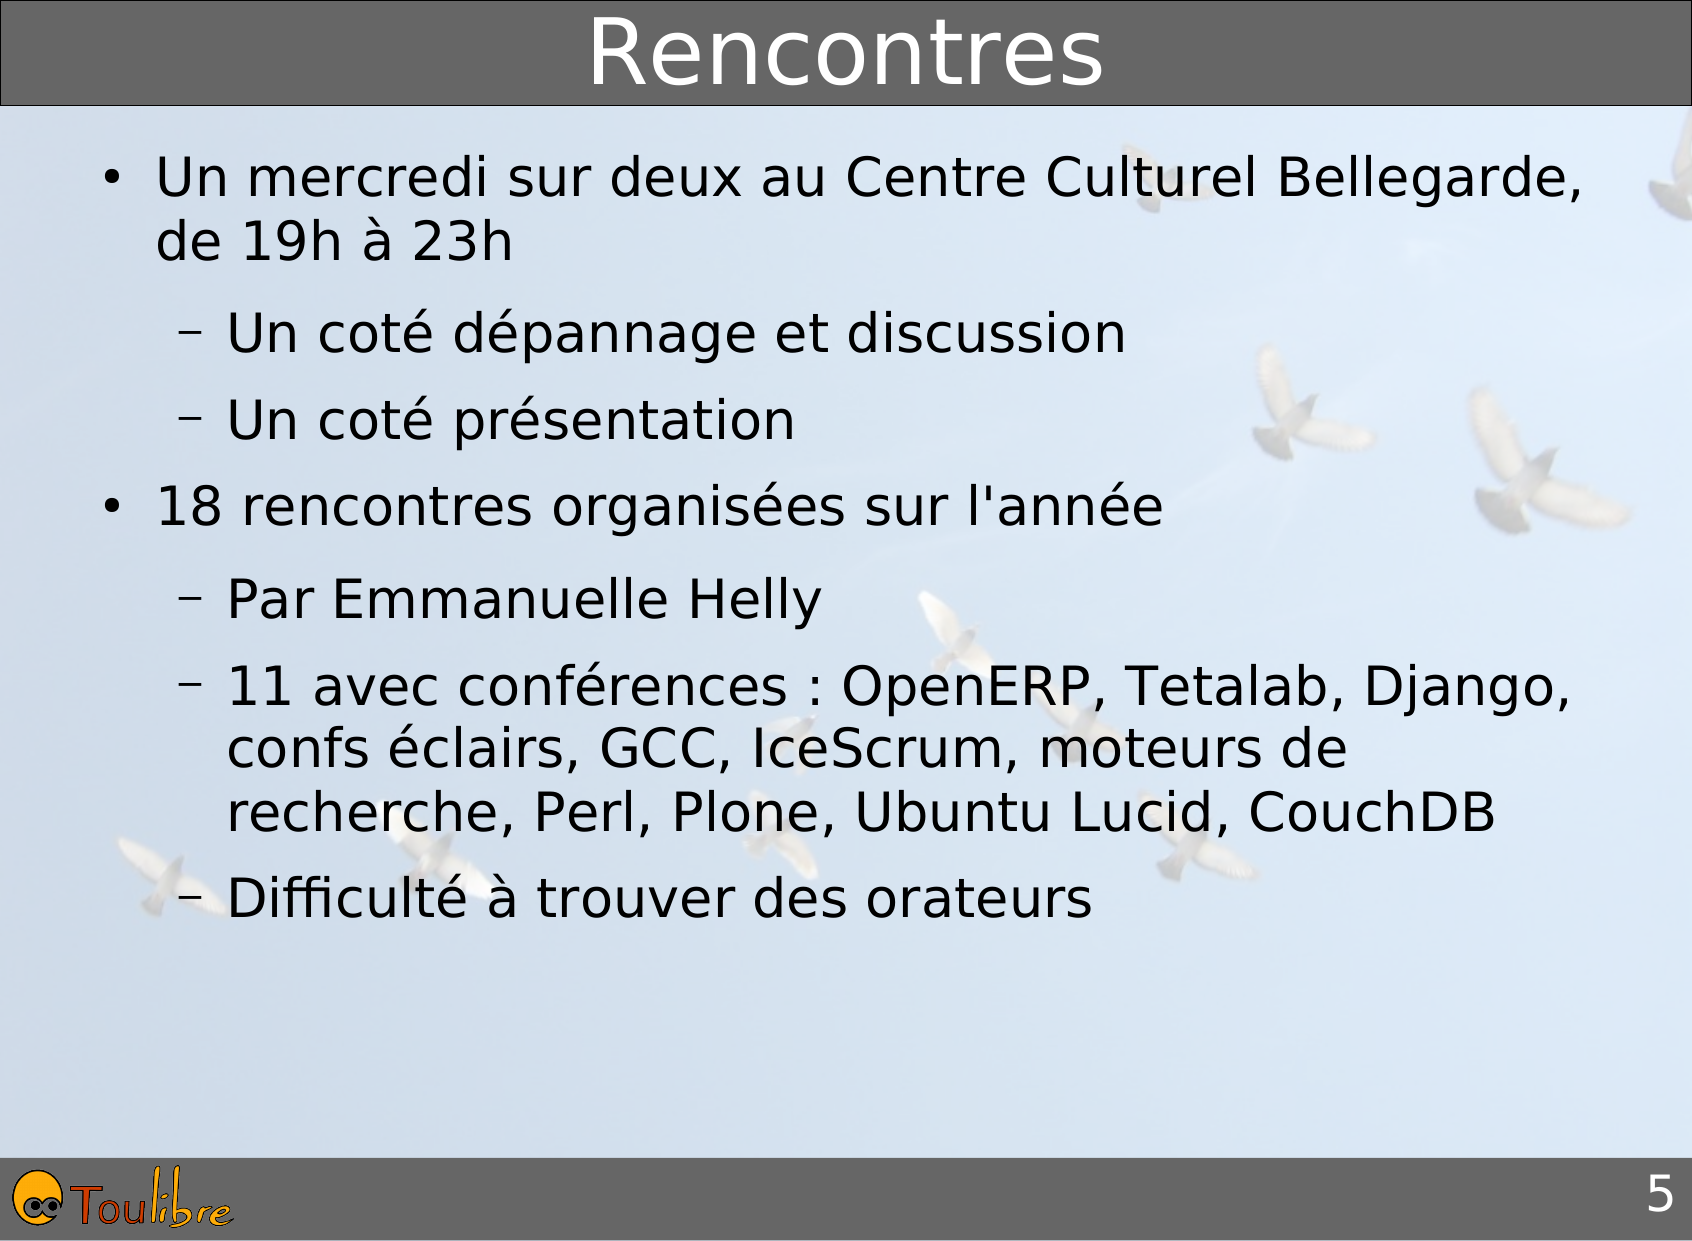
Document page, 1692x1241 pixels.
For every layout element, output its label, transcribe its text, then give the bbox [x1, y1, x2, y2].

list Un mercredi sur deux au Centre Culturel Bellegarde, de 19h à 23h Un coté dépannage et discussion Un coté présentation 18 rencontres organisées sur l'année Par Emmanuelle Helly 11 avec conférences : OpenERP, Tetalab, Django, confs éclairs, GCC, IceScrum, moteurs de recherche, Perl, Plone, Ubuntu Lucid, CouchDB Difficulté à trouver des orateurs [84, 146, 1608, 1095]
picture [12, 1165, 234, 1228]
title Rencontres [0, 0, 1692, 107]
